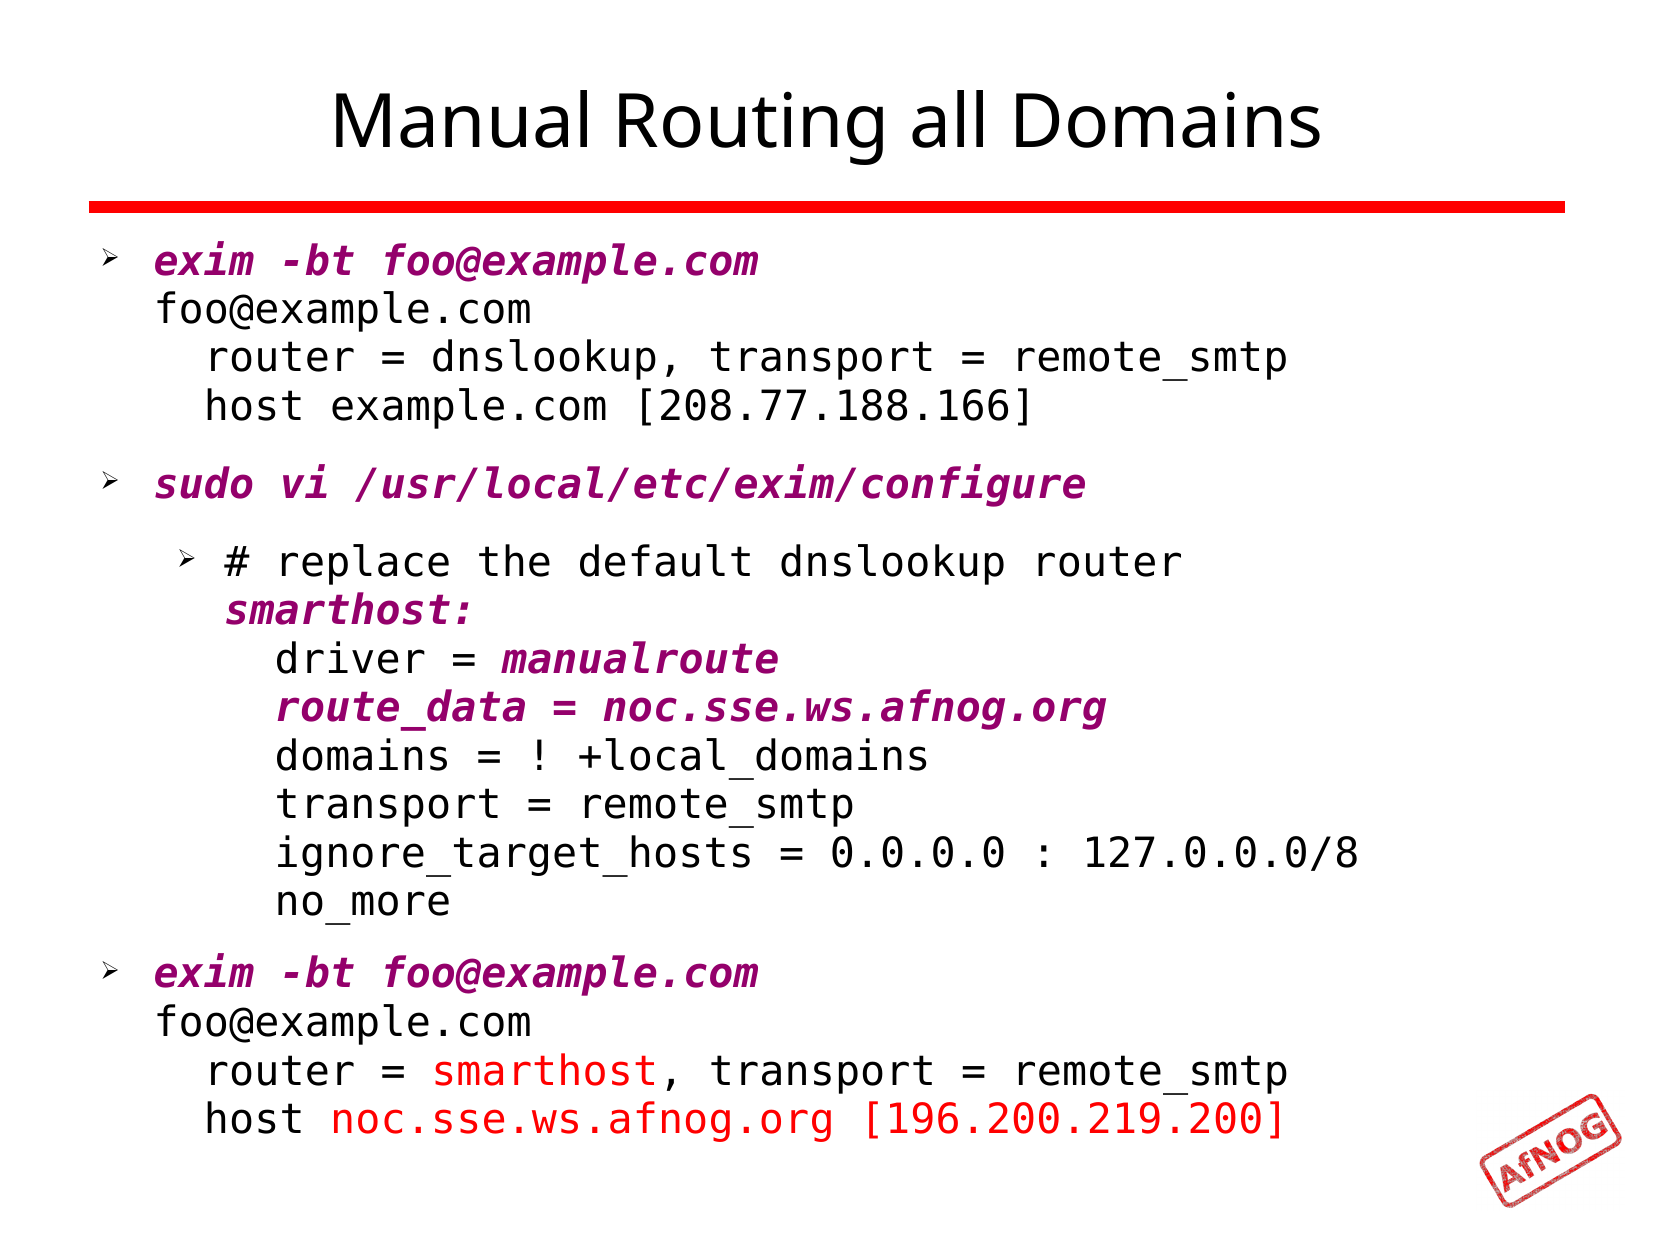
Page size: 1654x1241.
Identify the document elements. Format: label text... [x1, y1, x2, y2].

title Manual Routing all Domains [88, 29, 1565, 207]
picture [1476, 1090, 1625, 1211]
list exim -bt foo@example.com foo@example.com router = dnslookup, transport = remote_smtp host example.com [208.77.188.166] sudo vi /usr/local/etc/exim/configure # replace the default dnslookup router smarthost: driver = manualroute route_data = noc.sse.ws.afnog.org domains = ! +local_domains transport = remote_smtp ignore_target_hosts = 0.0.0.0 : 127.0.0.0/8 no_more exim -bt foo@example.com foo@example.com router = smarthost, transport = remote_smtp host noc.sse.ws.afnog.org [196.200.219.200] [82, 236, 1571, 1144]
